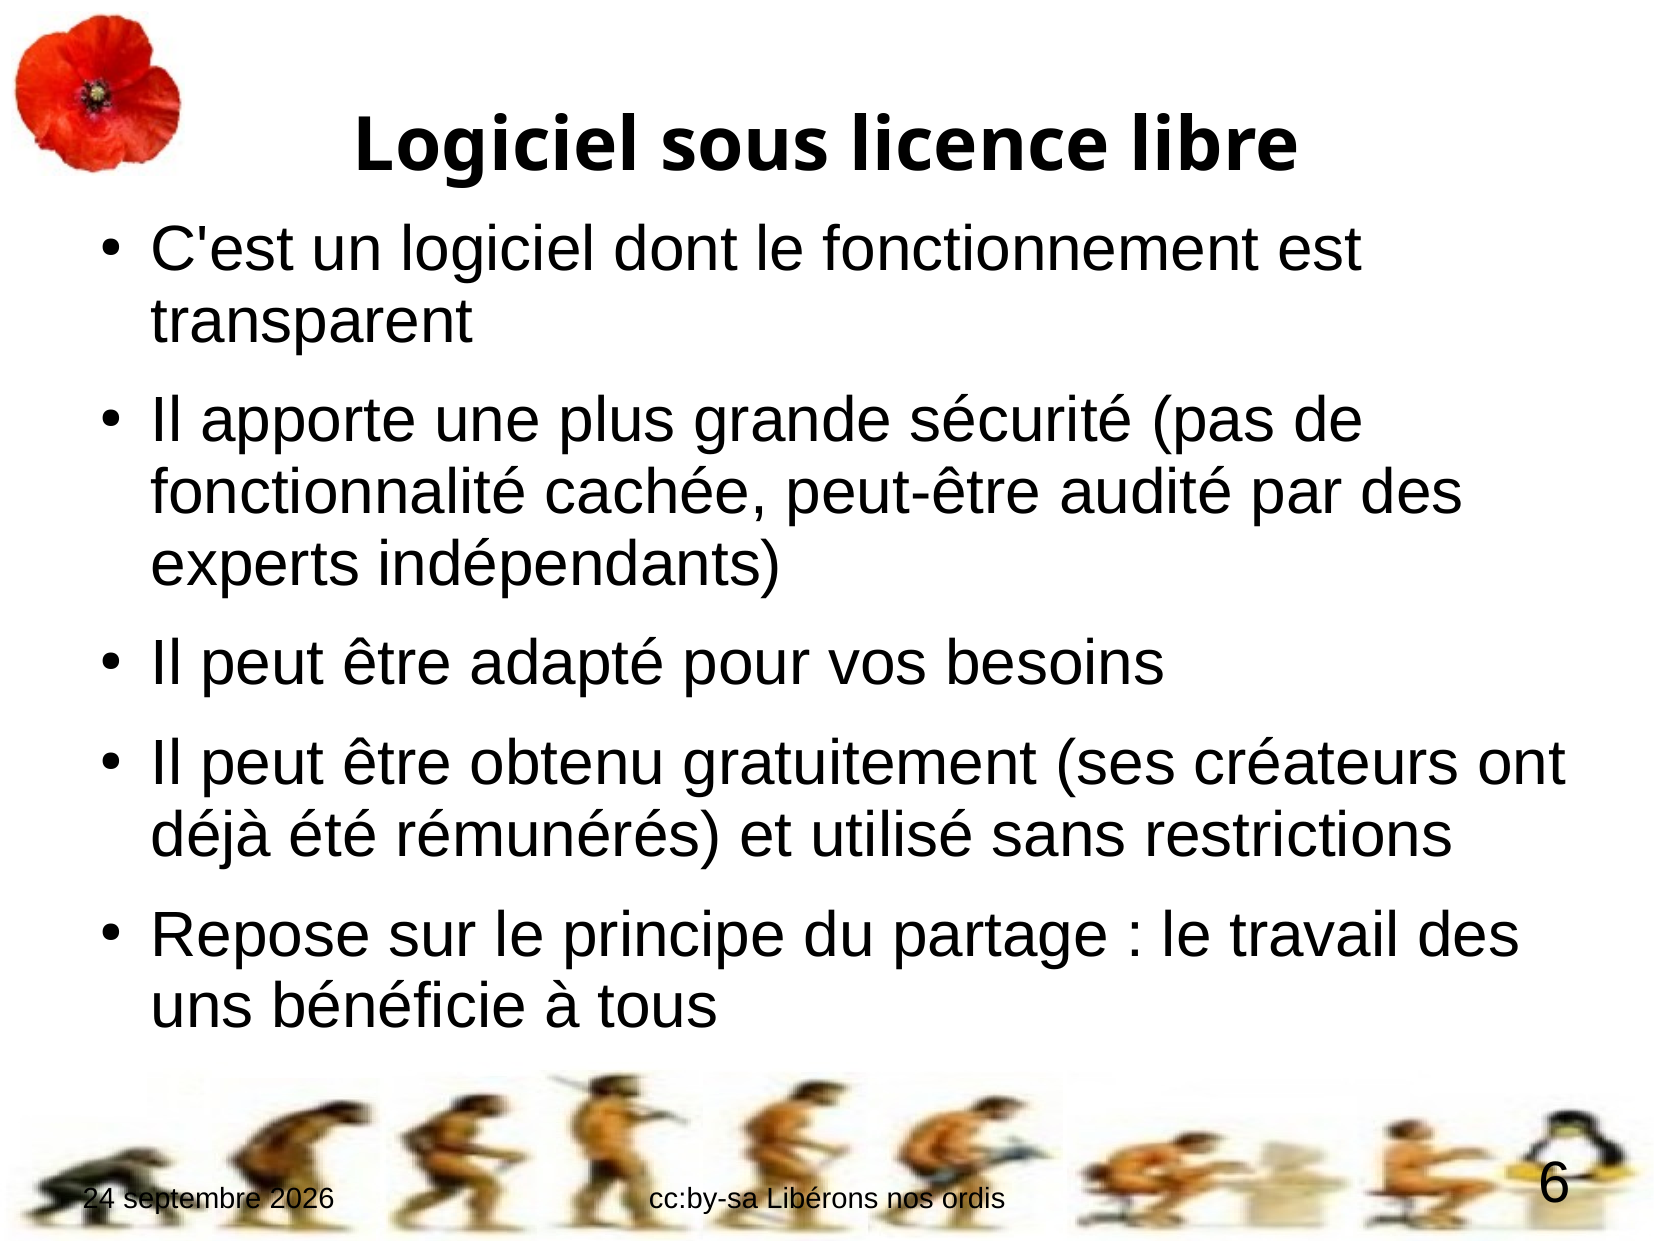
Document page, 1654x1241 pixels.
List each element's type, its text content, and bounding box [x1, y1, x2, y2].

list C'est un logiciel dont le fonctionnement est transparent Il apporte une plus grande sécurité (pas de fonctionnalité cachée, peut-être audité par des experts indépendants) Il peut être adapté pour vos besoins Il peut être obtenu gratuitement (ses créateurs ont déjà été rémunérés) et utilisé sans restrictions Repose sur le principe du partage : le travail des uns bénéficie à tous [82, 212, 1571, 1052]
title Logiciel sous licence libre [82, 82, 1571, 201]
picture [0, 1062, 1654, 1241]
picture [11, 11, 185, 176]
